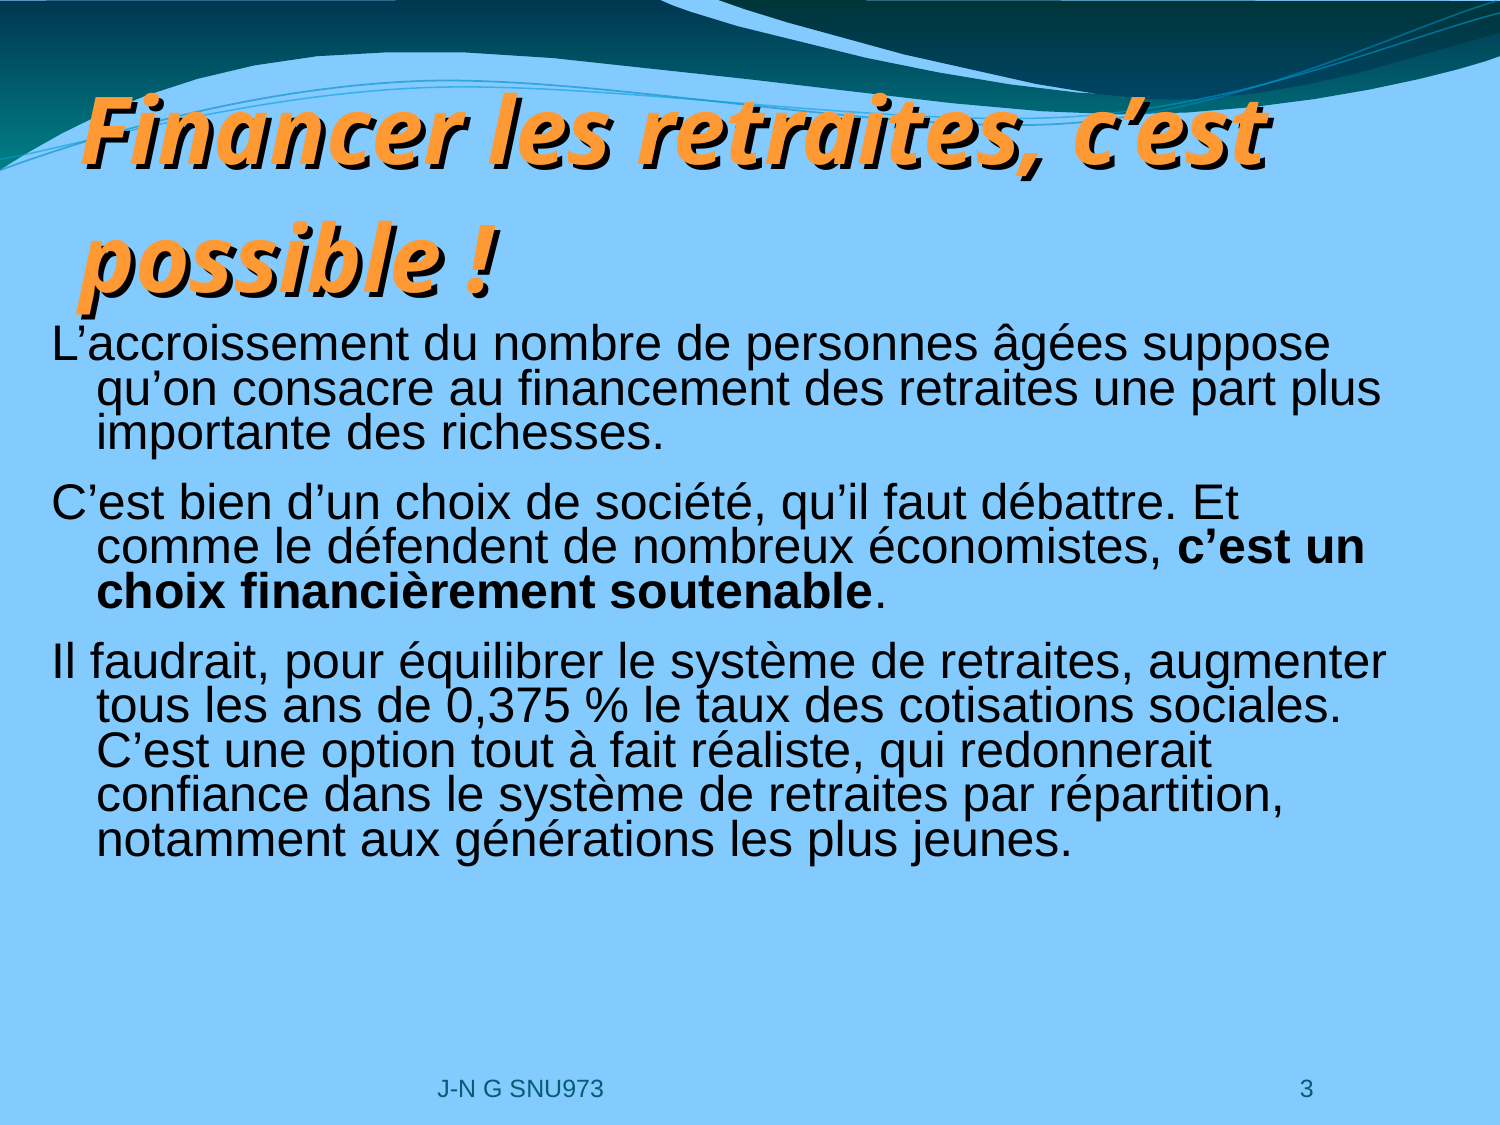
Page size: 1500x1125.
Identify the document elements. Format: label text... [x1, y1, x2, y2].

text_box J-N G SNU973 [437, 1042, 988, 1103]
text_box 1 [1299, 1042, 1426, 1103]
title Financer les retraites, c’est possible ! [79, 56, 1430, 245]
list L’accroissement du nombre de personnes âgées suppose qu’on consacre au financement des retraites une part plus importante des richesses. C’est bien d’un choix de société, qu’il faut débattre. Et comme le défendent de nombreux économistes, c’est un choix financièrement soutenable. Il faudrait, pour équilibrer le système de retraites, augmenter tous les ans de 0,375 % le taux des cotisations sociales. C’est une option tout à fait réaliste, qui redonnerait confiance dans le système de retraites par répartition, notamment aux générations les plus jeunes. [36, 317, 1426, 1038]
